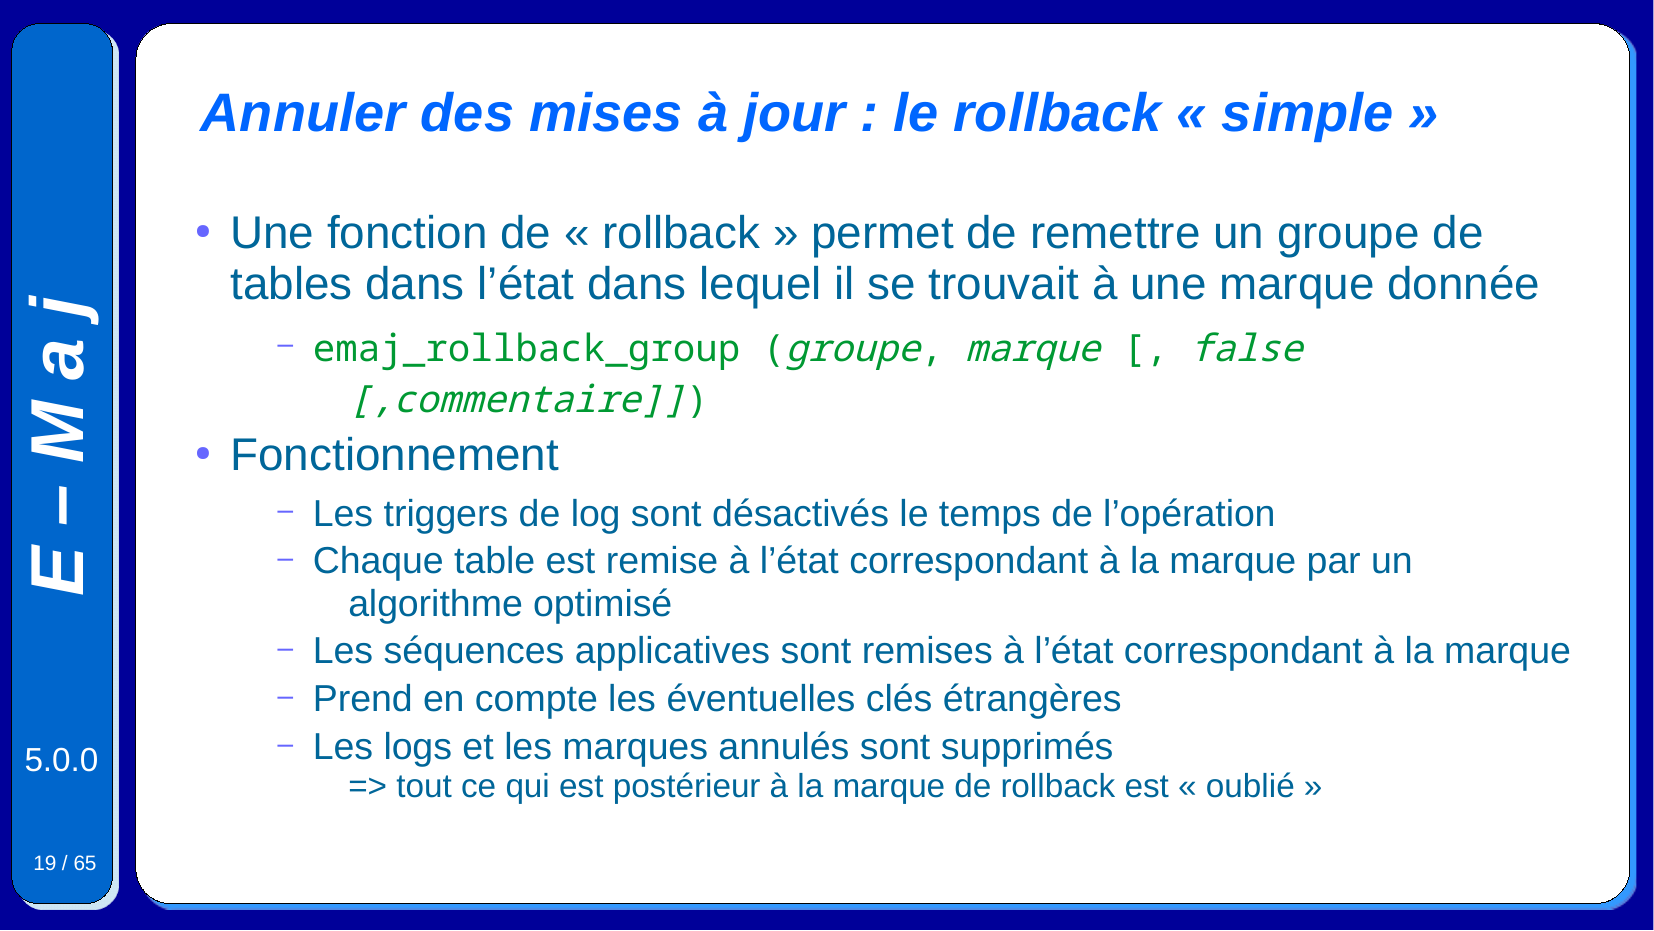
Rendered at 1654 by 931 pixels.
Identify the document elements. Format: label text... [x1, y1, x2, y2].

list Une fonction de « rollback » permet de remettre un groupe de tables dans l’état dans lequel il se trouvait à une marque donnée emaj_rollback_group (groupe, marque [, false [,commentaire]]) Fonctionnement Les triggers de log sont désactivés le temps de l’opération Chaque table est remise à l’état correspondant à la marque par un algorithme optimisé Les séquences applicatives sont remises à l’état correspondant à la marque Prend en compte les éventuelles clés étrangères Les logs et les marques annulés sont supprimés => tout ce qui est postérieur à la marque de rollback est « oublié » [177, 206, 1587, 827]
title Annuler des mises à jour : le rollback « simple » [200, 34, 1575, 191]
